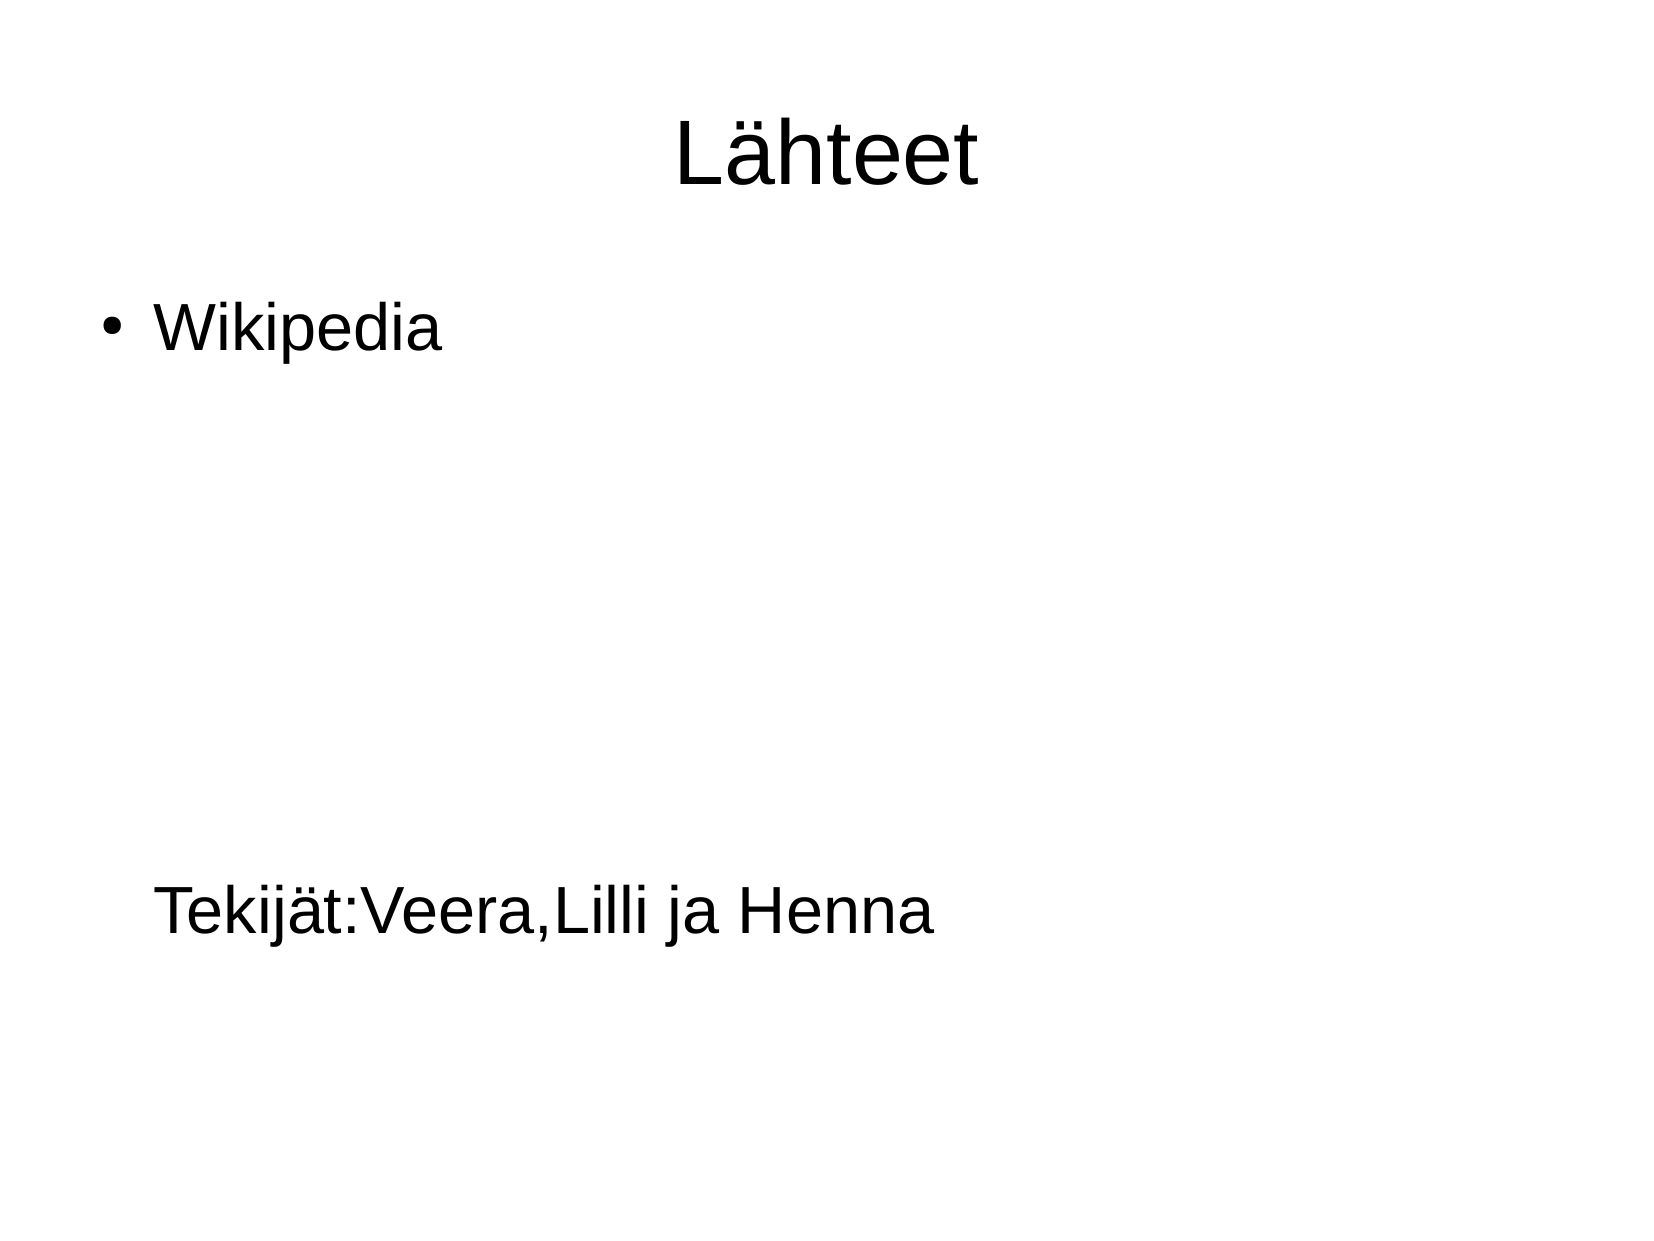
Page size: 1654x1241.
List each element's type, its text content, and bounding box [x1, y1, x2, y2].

title Lähteet [82, 49, 1571, 257]
list Wikipedia Tekijät:Veera,Lilli ja Henna [82, 290, 1571, 1010]
